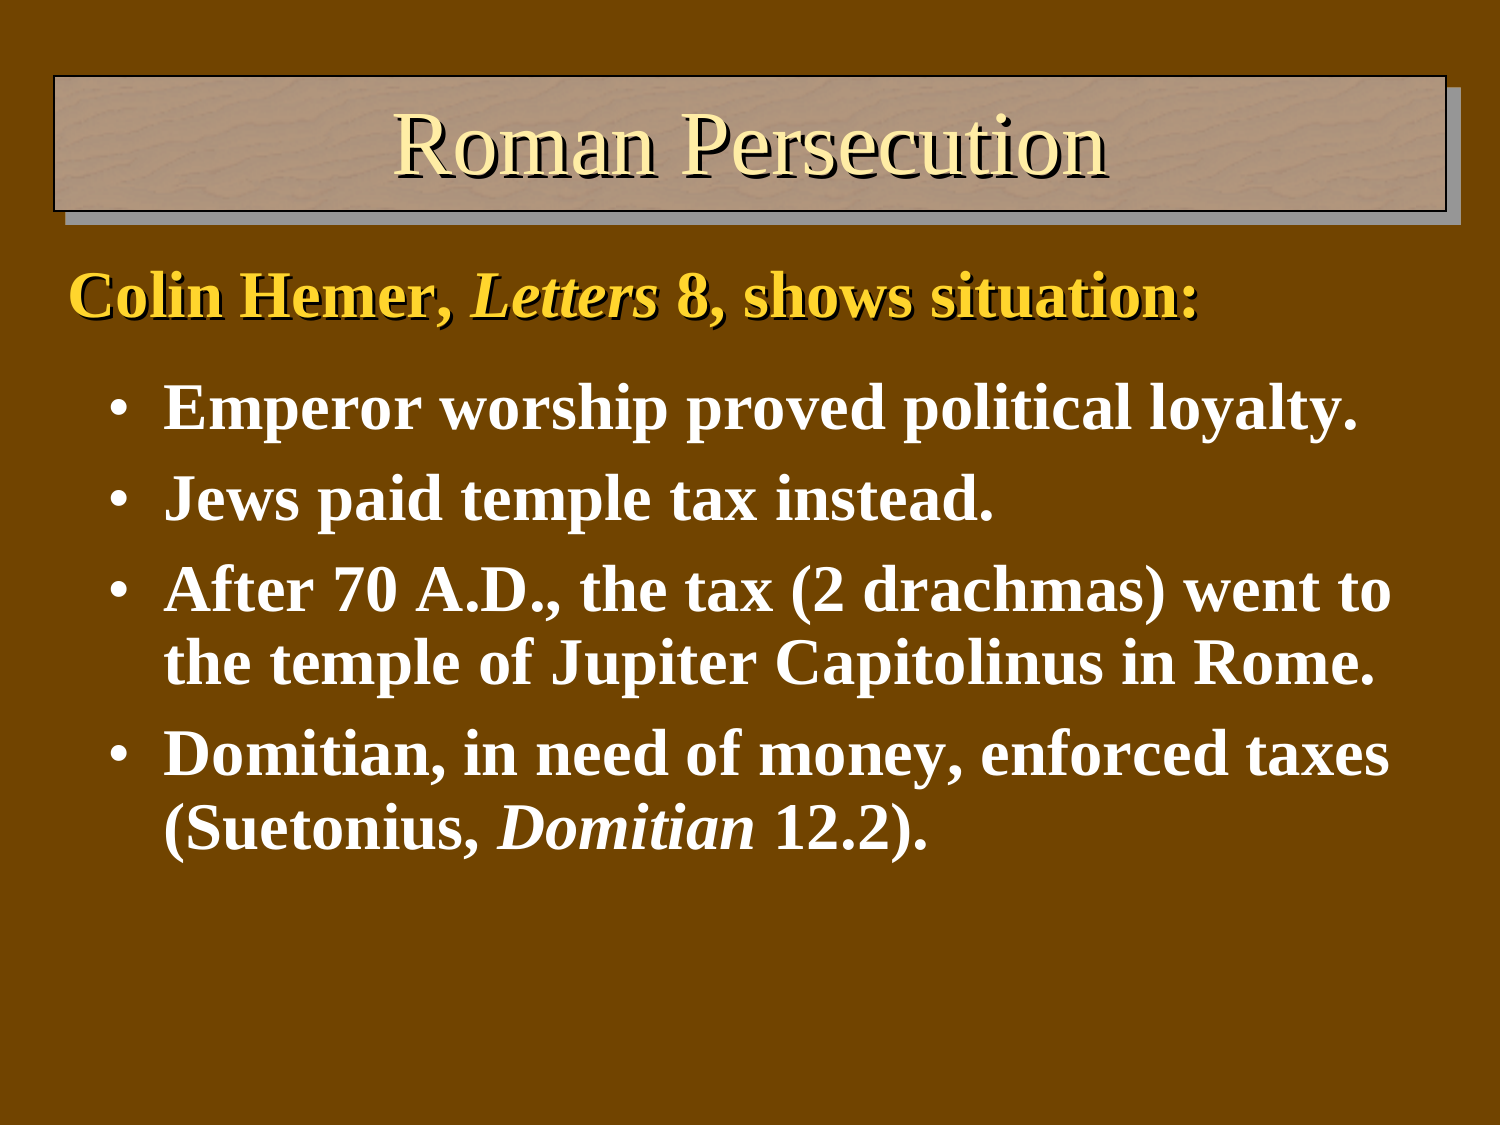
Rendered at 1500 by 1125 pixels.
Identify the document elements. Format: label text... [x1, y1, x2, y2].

picture [55, 77, 1445, 210]
text_box Colin Hemer, Letters 8, shows situation: [52, 249, 1369, 340]
list Emperor worship proved political loyalty. Jews paid temple tax instead. After 70 A.D., the tax (2 drachmas) went to the temple of Jupiter Capitolinus in Rome. Domitian, in need of money, enforced taxes (Suetonius, Domitian 12.2). [92, 362, 1465, 1038]
title Roman Persecution [65, 85, 1435, 203]
